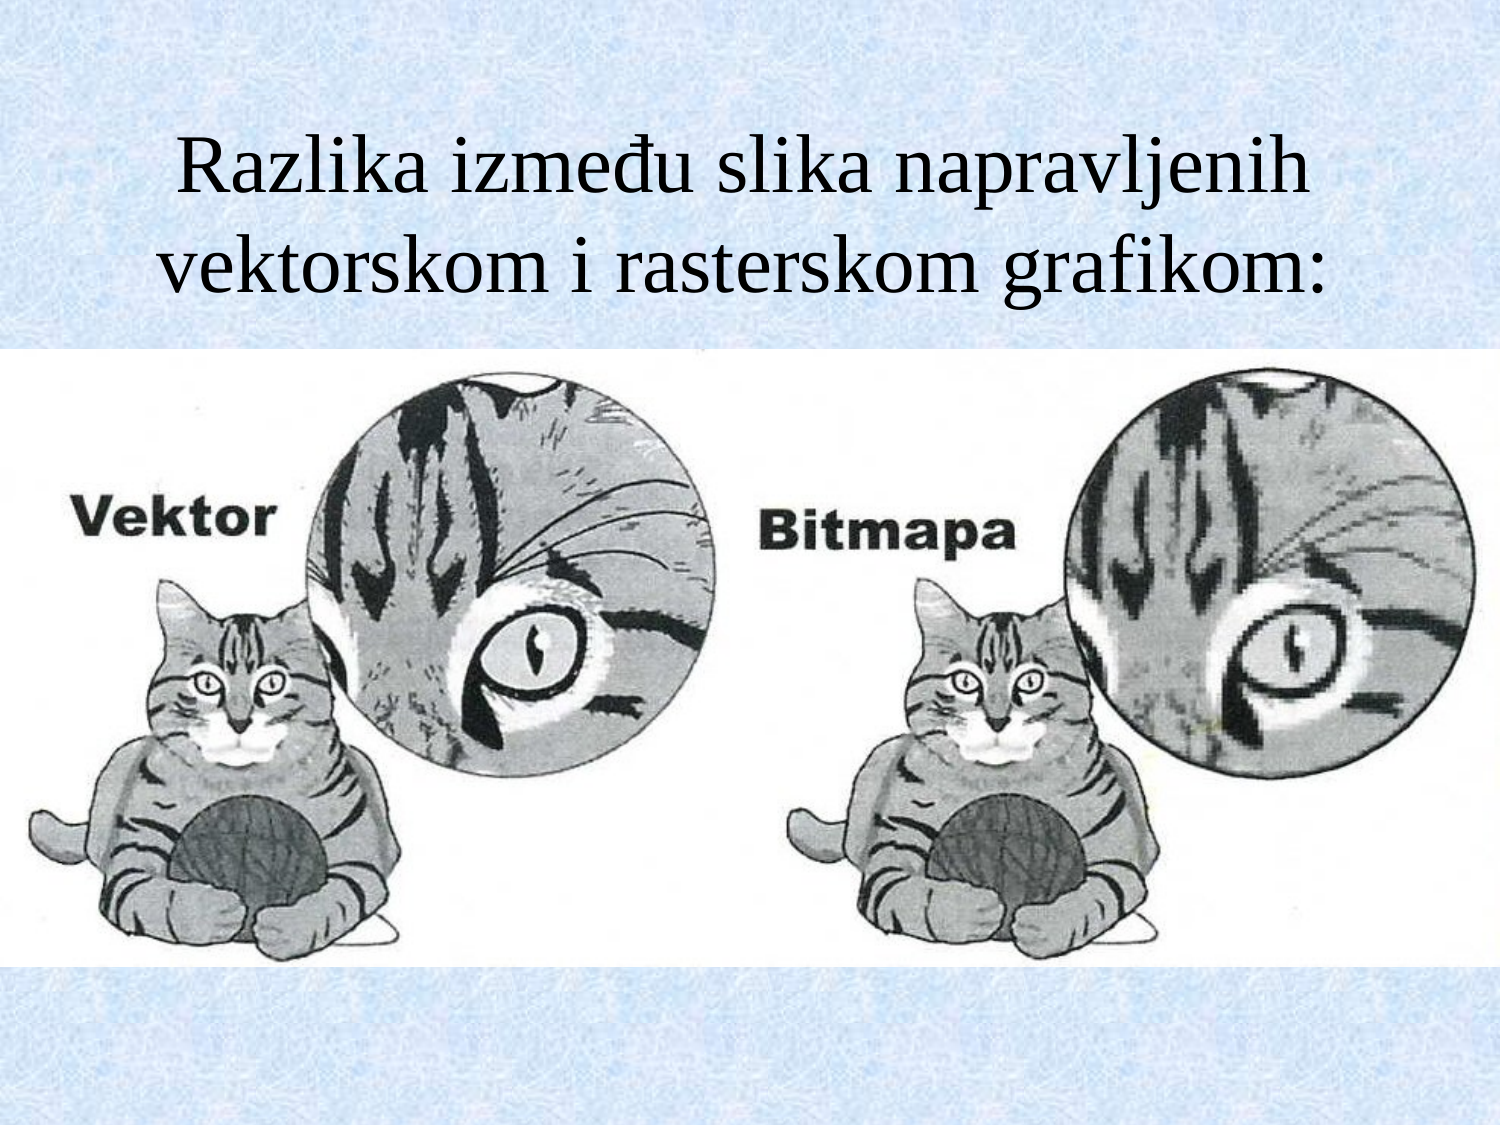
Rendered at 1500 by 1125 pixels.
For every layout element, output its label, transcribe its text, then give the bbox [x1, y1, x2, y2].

title Razlika između slika napravljenih vektorskom i rasterskom grafikom: [29, 101, 1459, 290]
picture [0, 350, 1500, 967]
